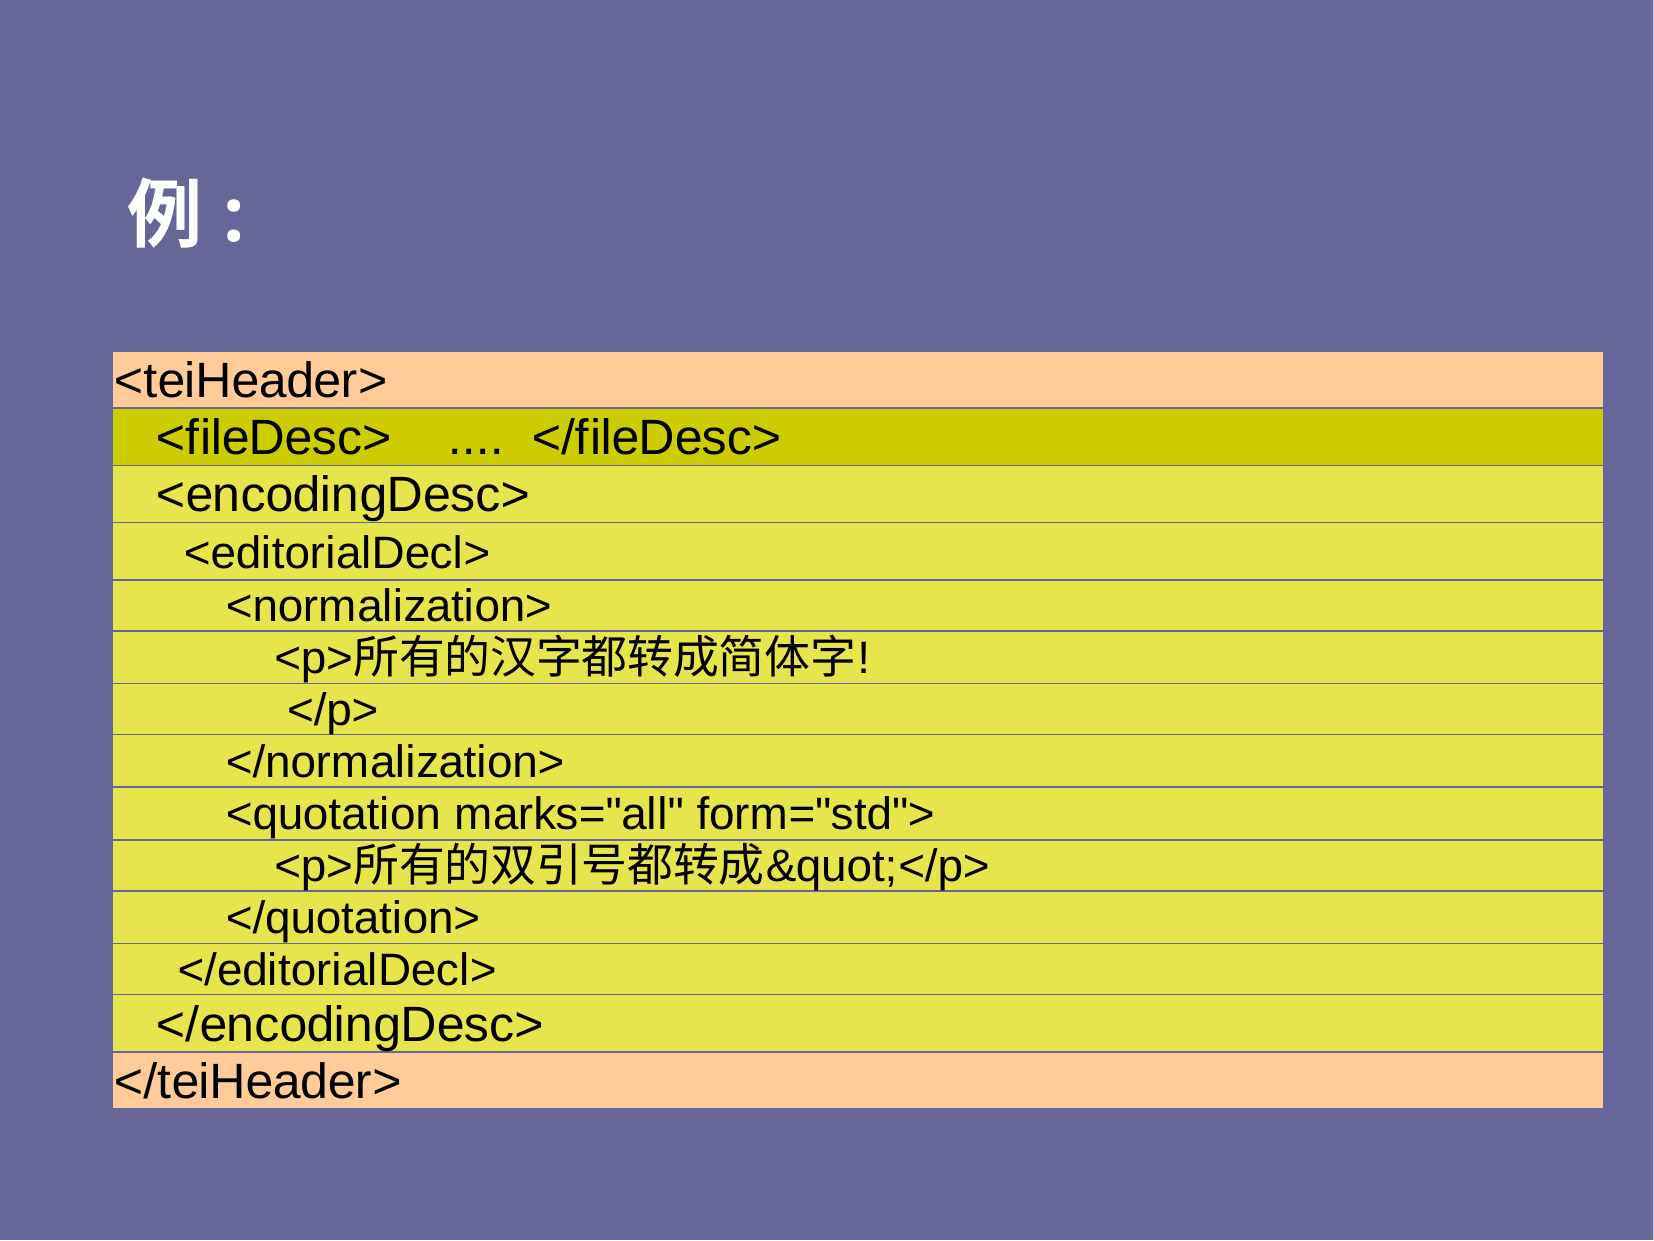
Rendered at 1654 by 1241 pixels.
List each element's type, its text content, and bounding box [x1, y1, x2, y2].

text_box 例: [112, 147, 263, 263]
chart [112, 351, 1604, 1240]
